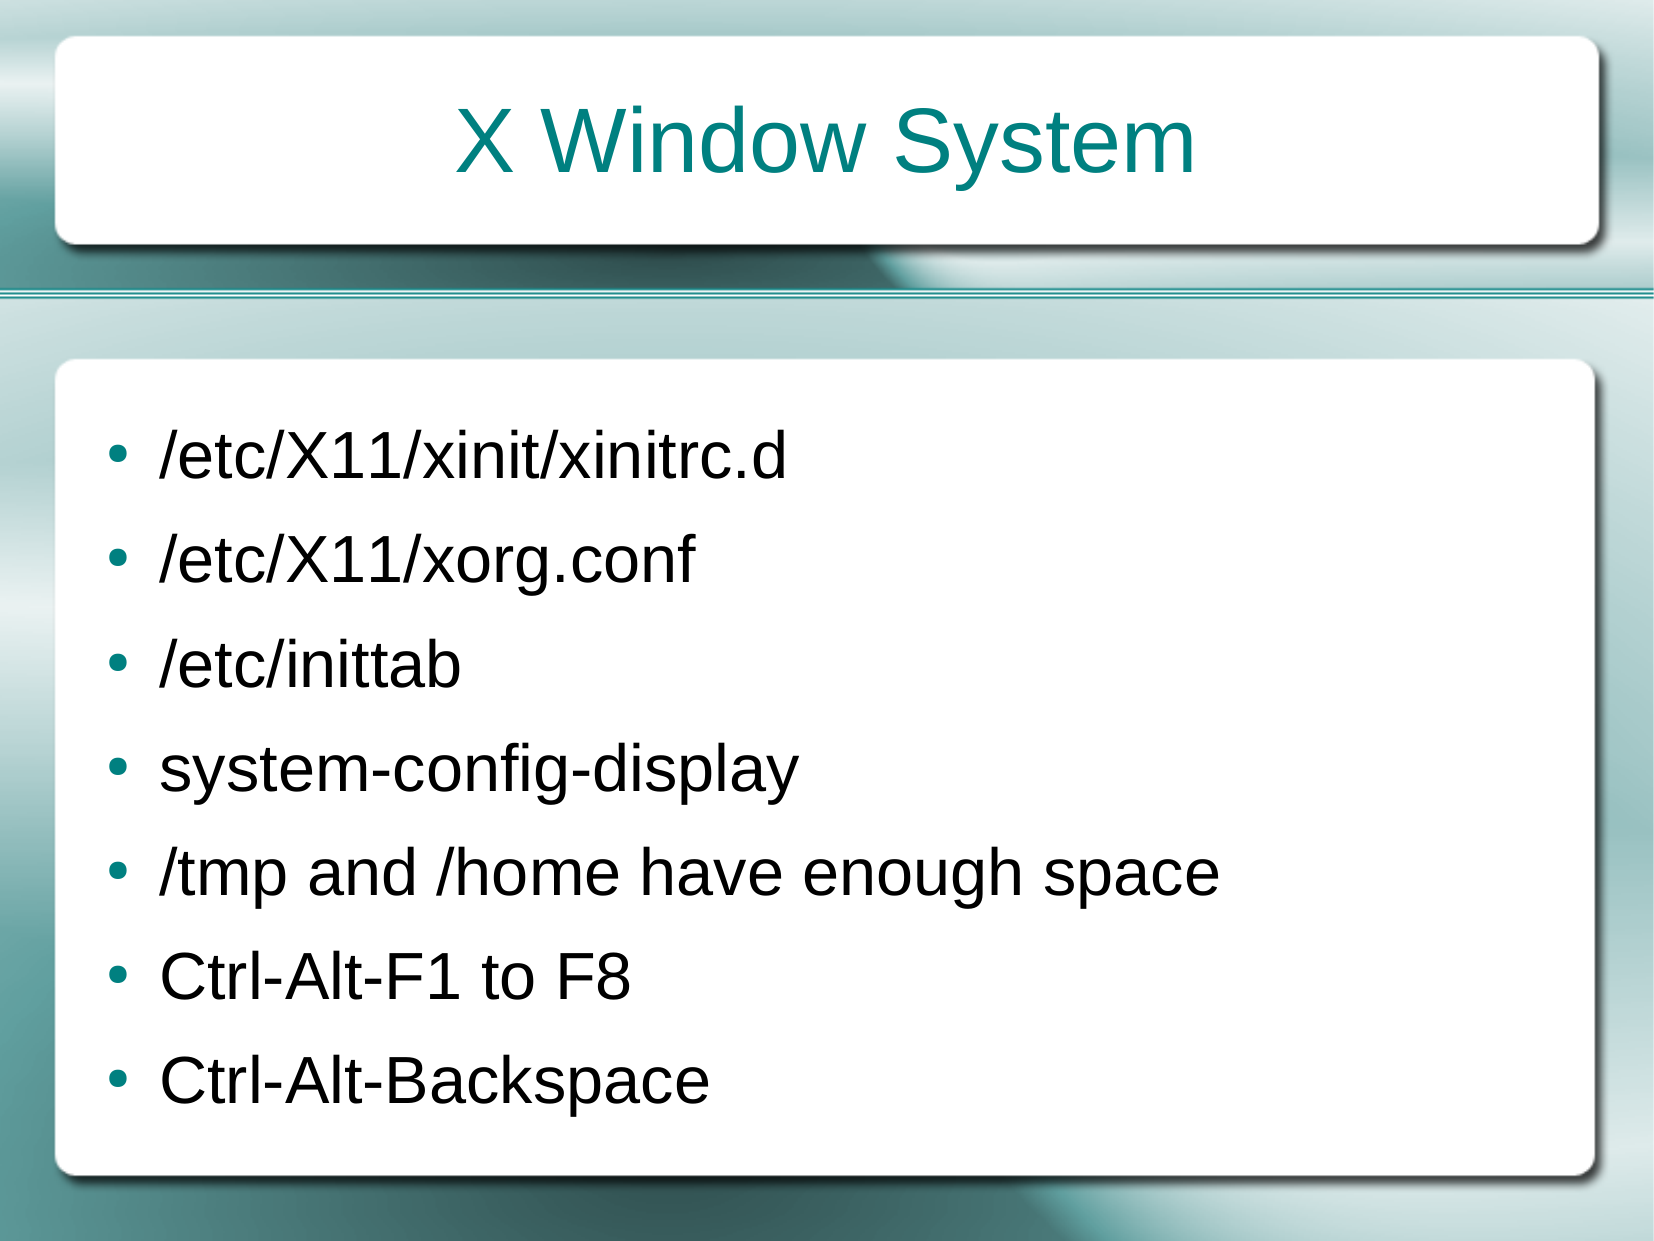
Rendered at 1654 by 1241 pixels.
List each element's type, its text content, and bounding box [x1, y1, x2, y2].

picture [0, 0, 1654, 1241]
title X Window System [82, 37, 1571, 245]
list /etc/X11/xinit/xinitrc.d /etc/X11/xorg.conf /etc/inittab system-config-display /tmp and /home have enough space Ctrl-Alt-F1 to F8 Ctrl-Alt-Backspace [88, 313, 1577, 1119]
